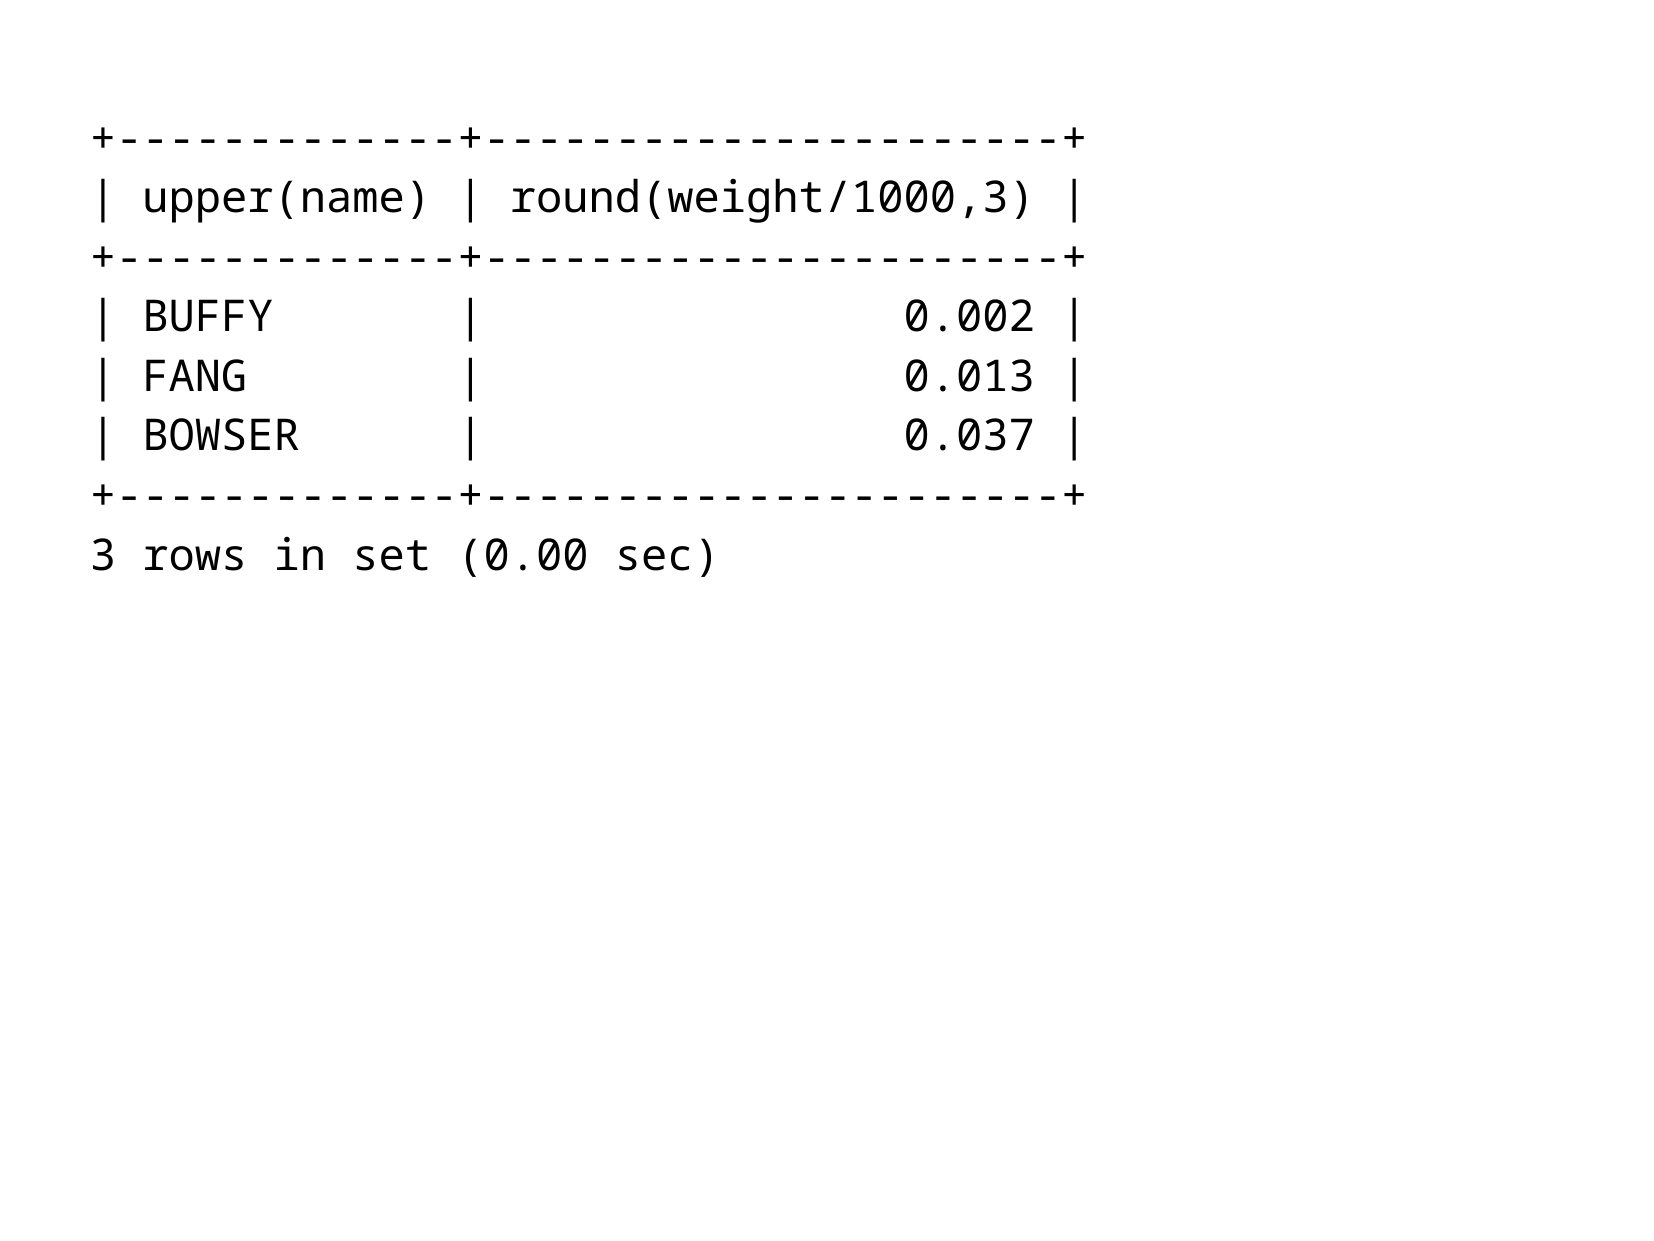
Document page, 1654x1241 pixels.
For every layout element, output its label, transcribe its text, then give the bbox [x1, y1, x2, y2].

text_box +-------------+----------------------+ | upper(name) | round(weight/1000,3) | +-------------+----------------------+ | BUFFY | 0.002 | | FANG | 0.013 | | BOWSER | 0.037 | +-------------+----------------------+ 3 rows in set (0.00 sec) [75, 99, 1576, 547]
